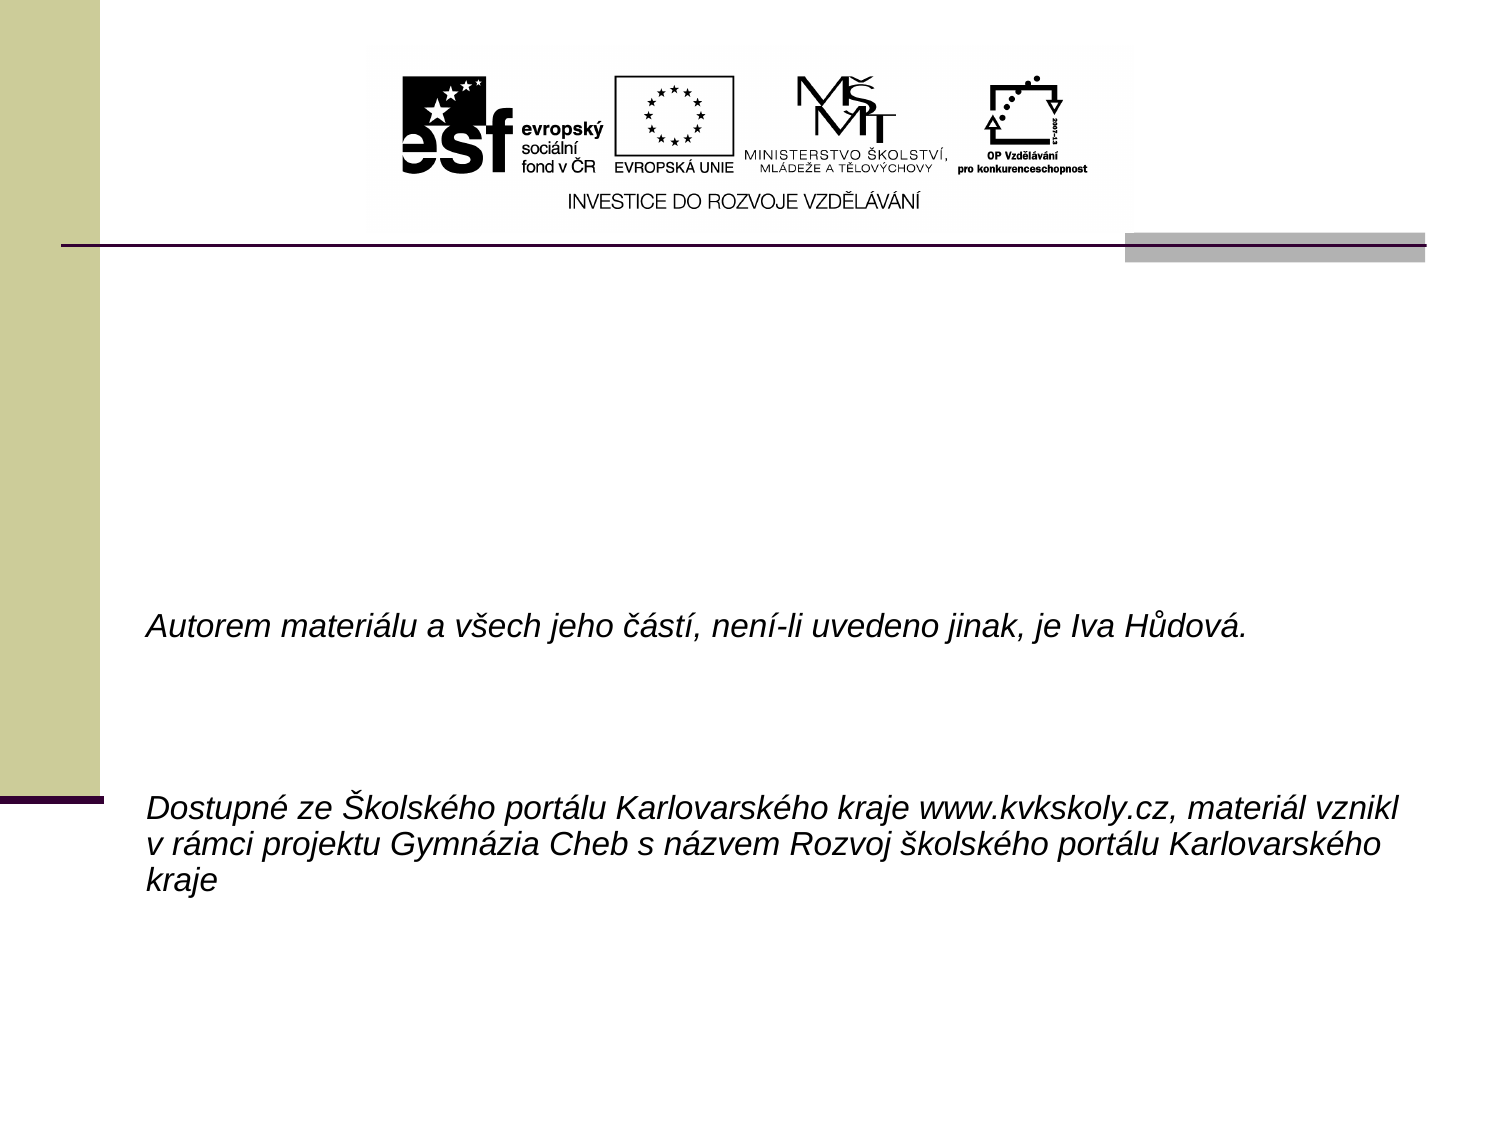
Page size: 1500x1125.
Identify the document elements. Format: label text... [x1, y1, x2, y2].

list Autorem materiálu a všech jeho částí, není-li uvedeno jinak, je Iva Hůdová. Dostupné ze Školského portálu Karlovarského kraje www.kvkskoly.cz, materiál vznikl v rámci projektu Gymnázia Cheb s názvem Rozvoj školského portálu Karlovarského kraje [75, 262, 1426, 1006]
picture [366, 45, 1134, 233]
